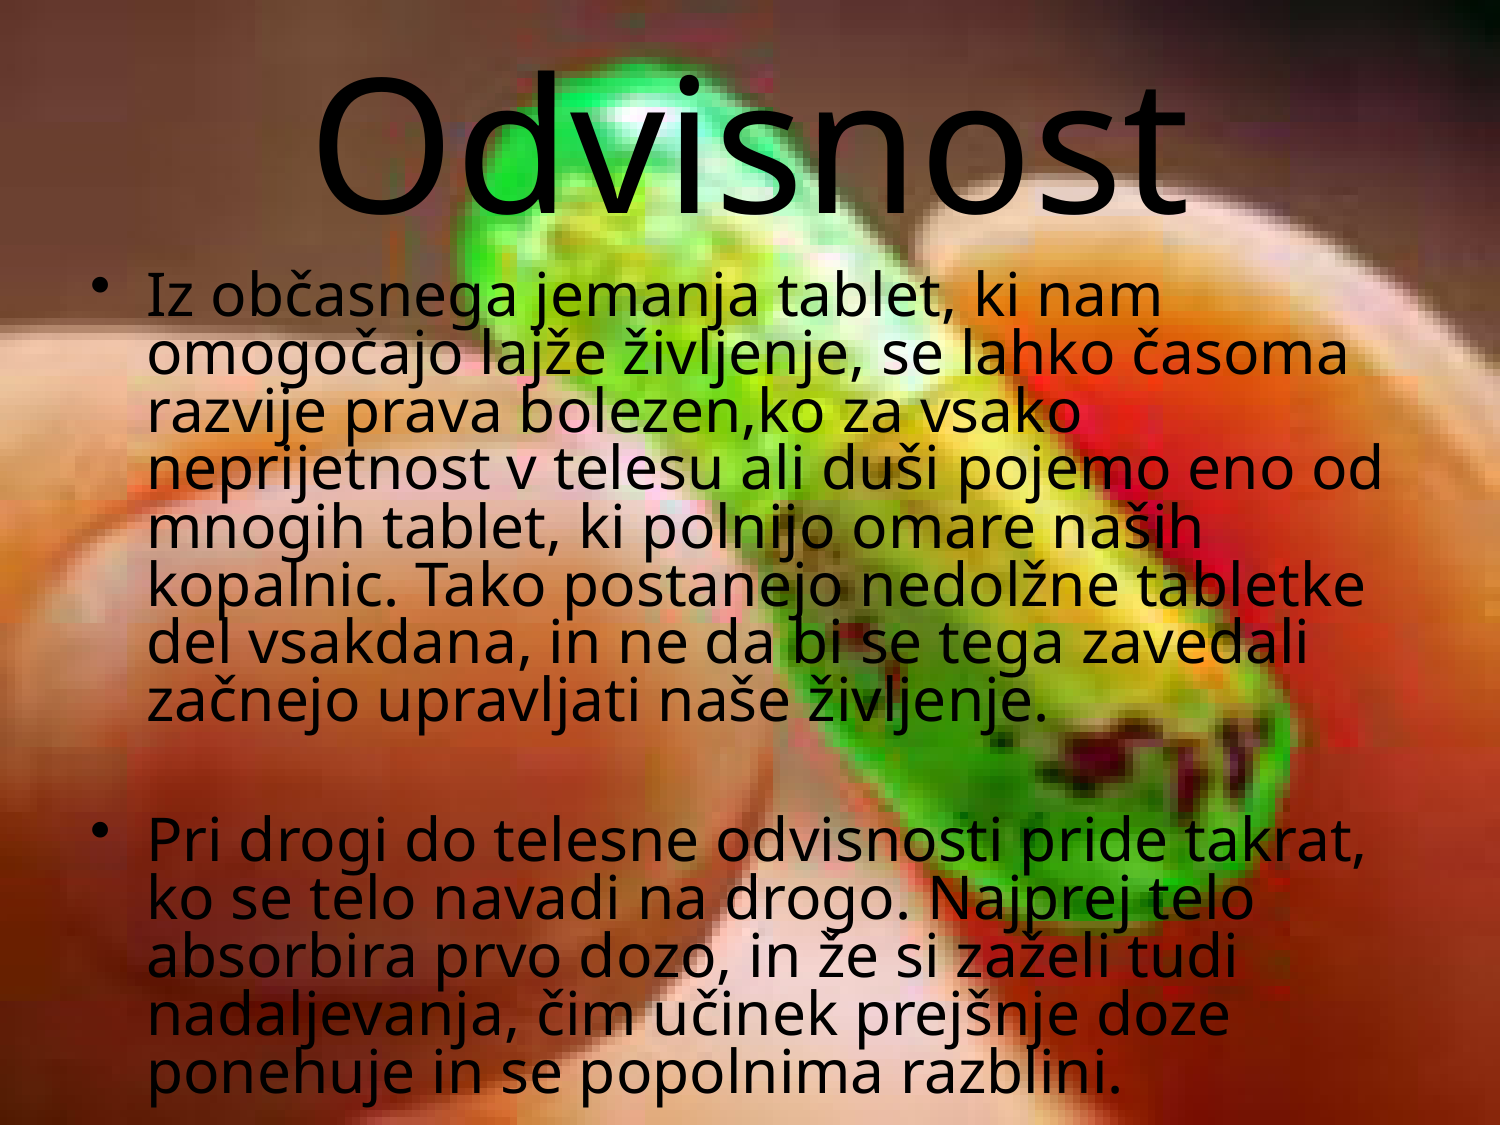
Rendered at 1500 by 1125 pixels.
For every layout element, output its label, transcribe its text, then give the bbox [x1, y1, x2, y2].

list Iz občasnega jemanja tablet, ki nam omogočajo lajže življenje, se lahko časoma razvije prava bolezen,ko za vsako neprijetnost v telesu ali duši pojemo eno od mnogih tablet, ki polnijo omare naših kopalnic. Tako postanejo nedolžne tabletke del vsakdana, in ne da bi se tega zavedali začnejo upravljati naše življenje. Pri drogi do telesne odvisnosti pride takrat, ko se telo navadi na drogo. Najprej telo absorbira prvo dozo, in že si zaželi tudi nadaljevanja, čim učinek prejšnje doze ponehuje in se popolnima razblini. [75, 262, 1425, 1005]
picture [0, 0, 1500, 1125]
title Odvisnost [75, 45, 1425, 233]
